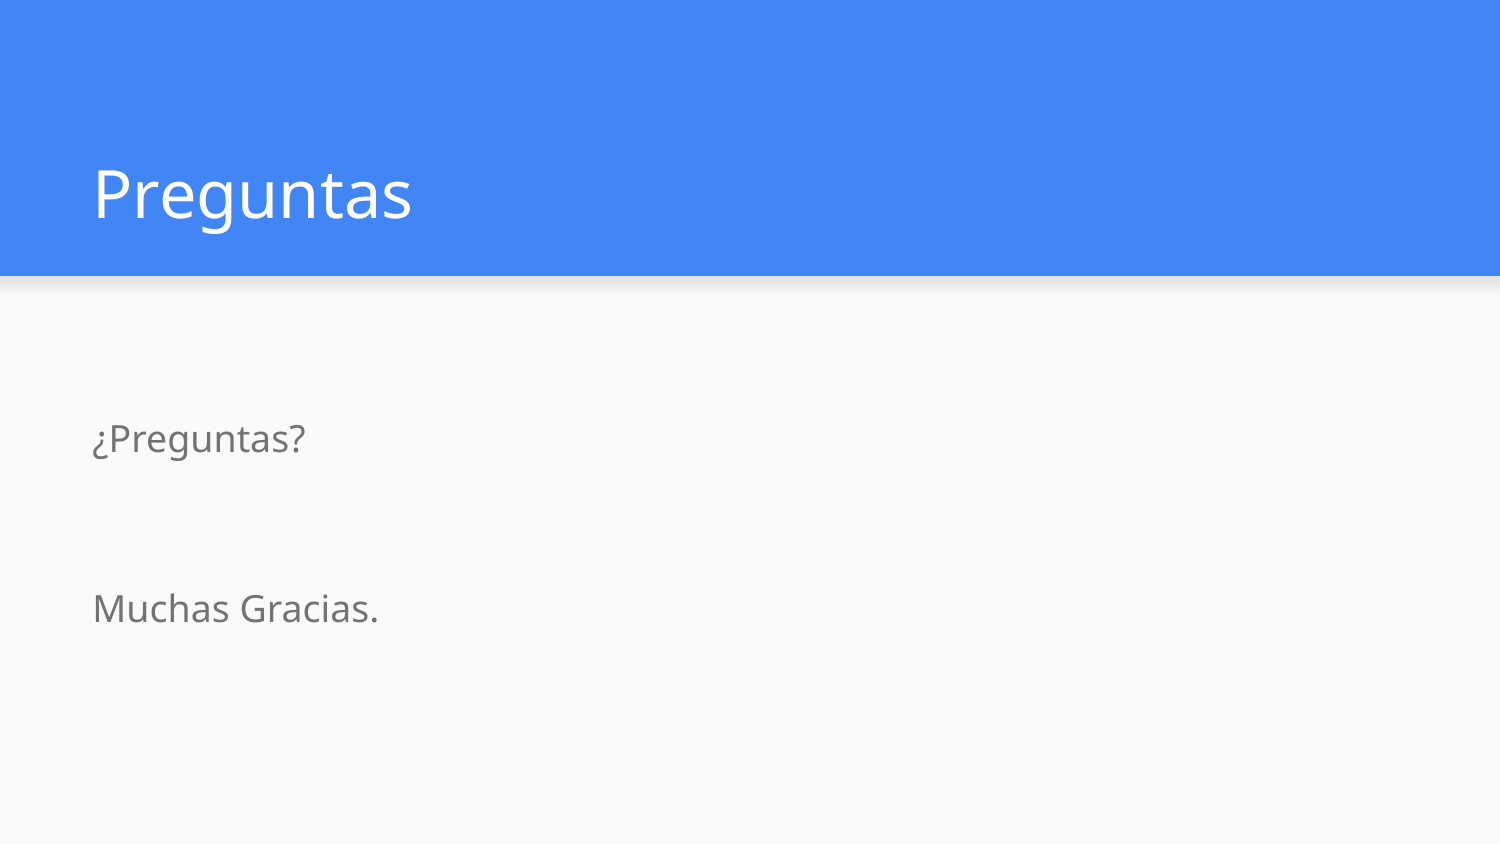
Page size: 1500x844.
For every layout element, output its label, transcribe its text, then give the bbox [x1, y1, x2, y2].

list ¿Preguntas? Muchas Gracias. [77, 314, 1427, 760]
title Preguntas [77, 121, 1427, 248]
